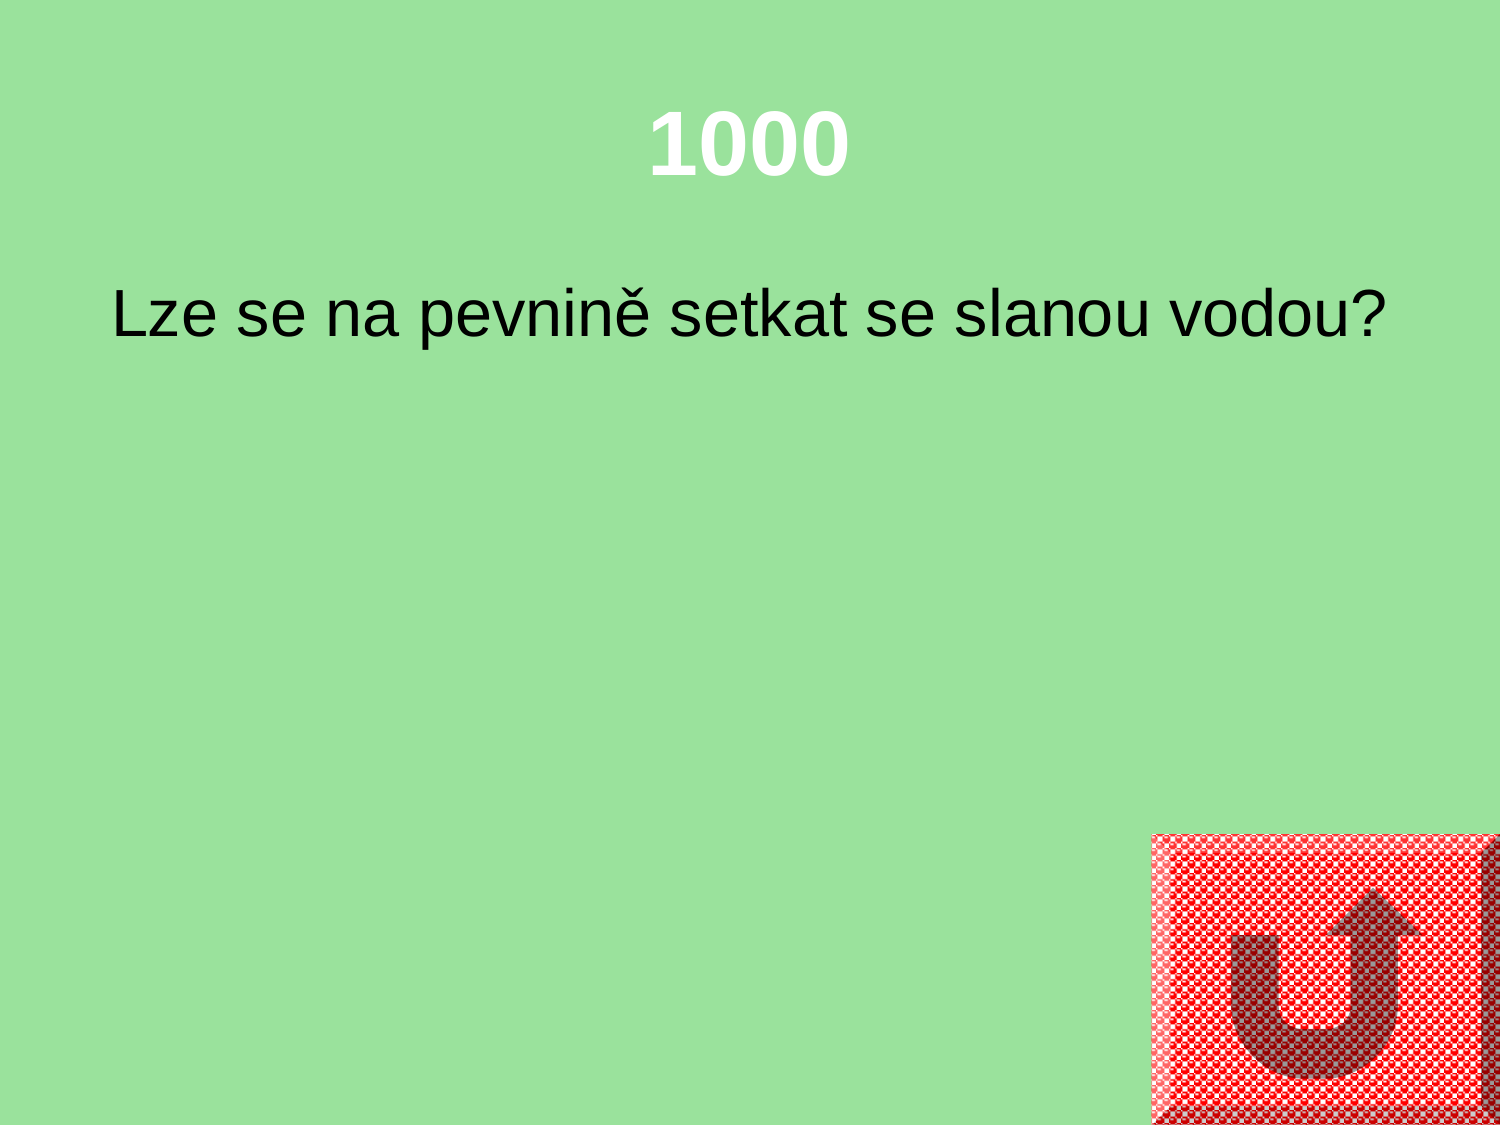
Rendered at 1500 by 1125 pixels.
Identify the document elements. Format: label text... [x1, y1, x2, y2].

title 1000 [75, 45, 1426, 233]
text_box [1153, 834, 1500, 1125]
list Lze se na pevnině setkat se slanou vodou? [75, 262, 1426, 1006]
